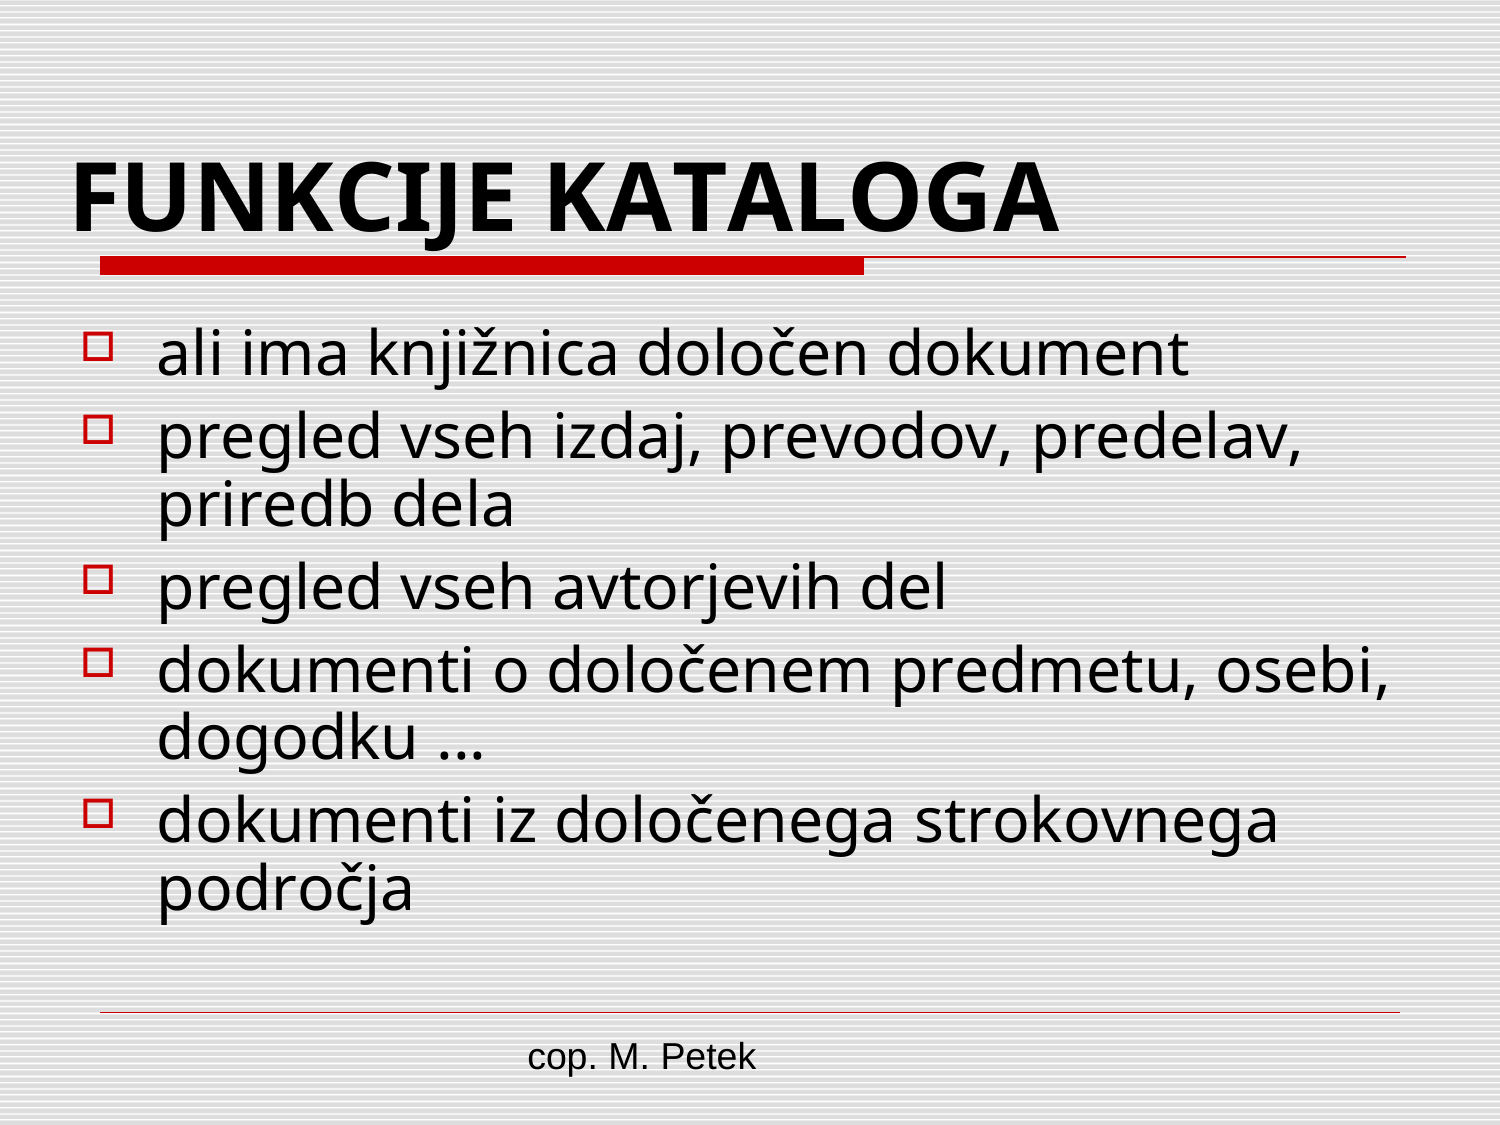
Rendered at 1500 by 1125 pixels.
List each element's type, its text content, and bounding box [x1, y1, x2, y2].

title FUNKCIJE KATALOGA [53, 66, 1451, 321]
picture [0, 0, 1500, 1125]
list ali ima knjižnica določen dokument pregled vseh izdaj, prevodov, predelav, priredb dela pregled vseh avtorjevih del dokumenti o določenem predmetu, osebi, dogodku ... dokumenti iz določenega strokovnega področja [64, 314, 1463, 1024]
